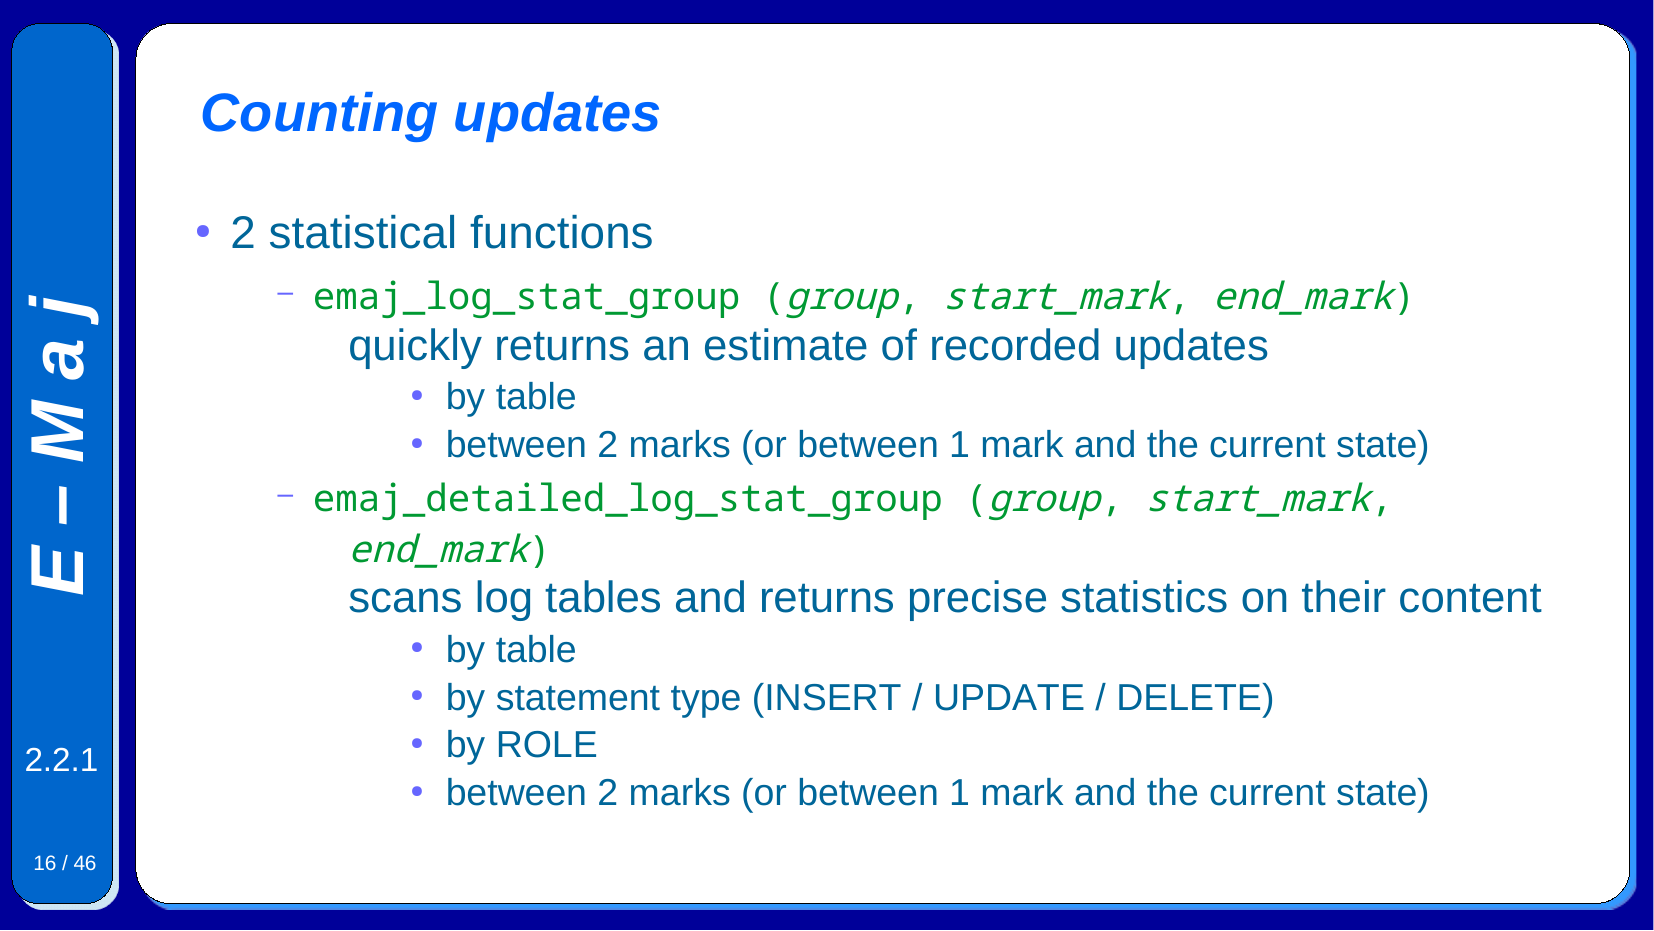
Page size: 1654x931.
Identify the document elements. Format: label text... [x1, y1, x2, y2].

list 2 statistical functions emaj_log_stat_group (group, start_mark, end_mark) quickly returns an estimate of recorded updates by table between 2 marks (or between 1 mark and the current state) emaj_detailed_log_stat_group (group, start_mark, end_mark) scans log tables and returns precise statistics on their content by table by statement type (INSERT / UPDATE / DELETE) by ROLE between 2 marks (or between 1 mark and the current state) [177, 206, 1587, 889]
title Counting updates [200, 34, 1575, 191]
